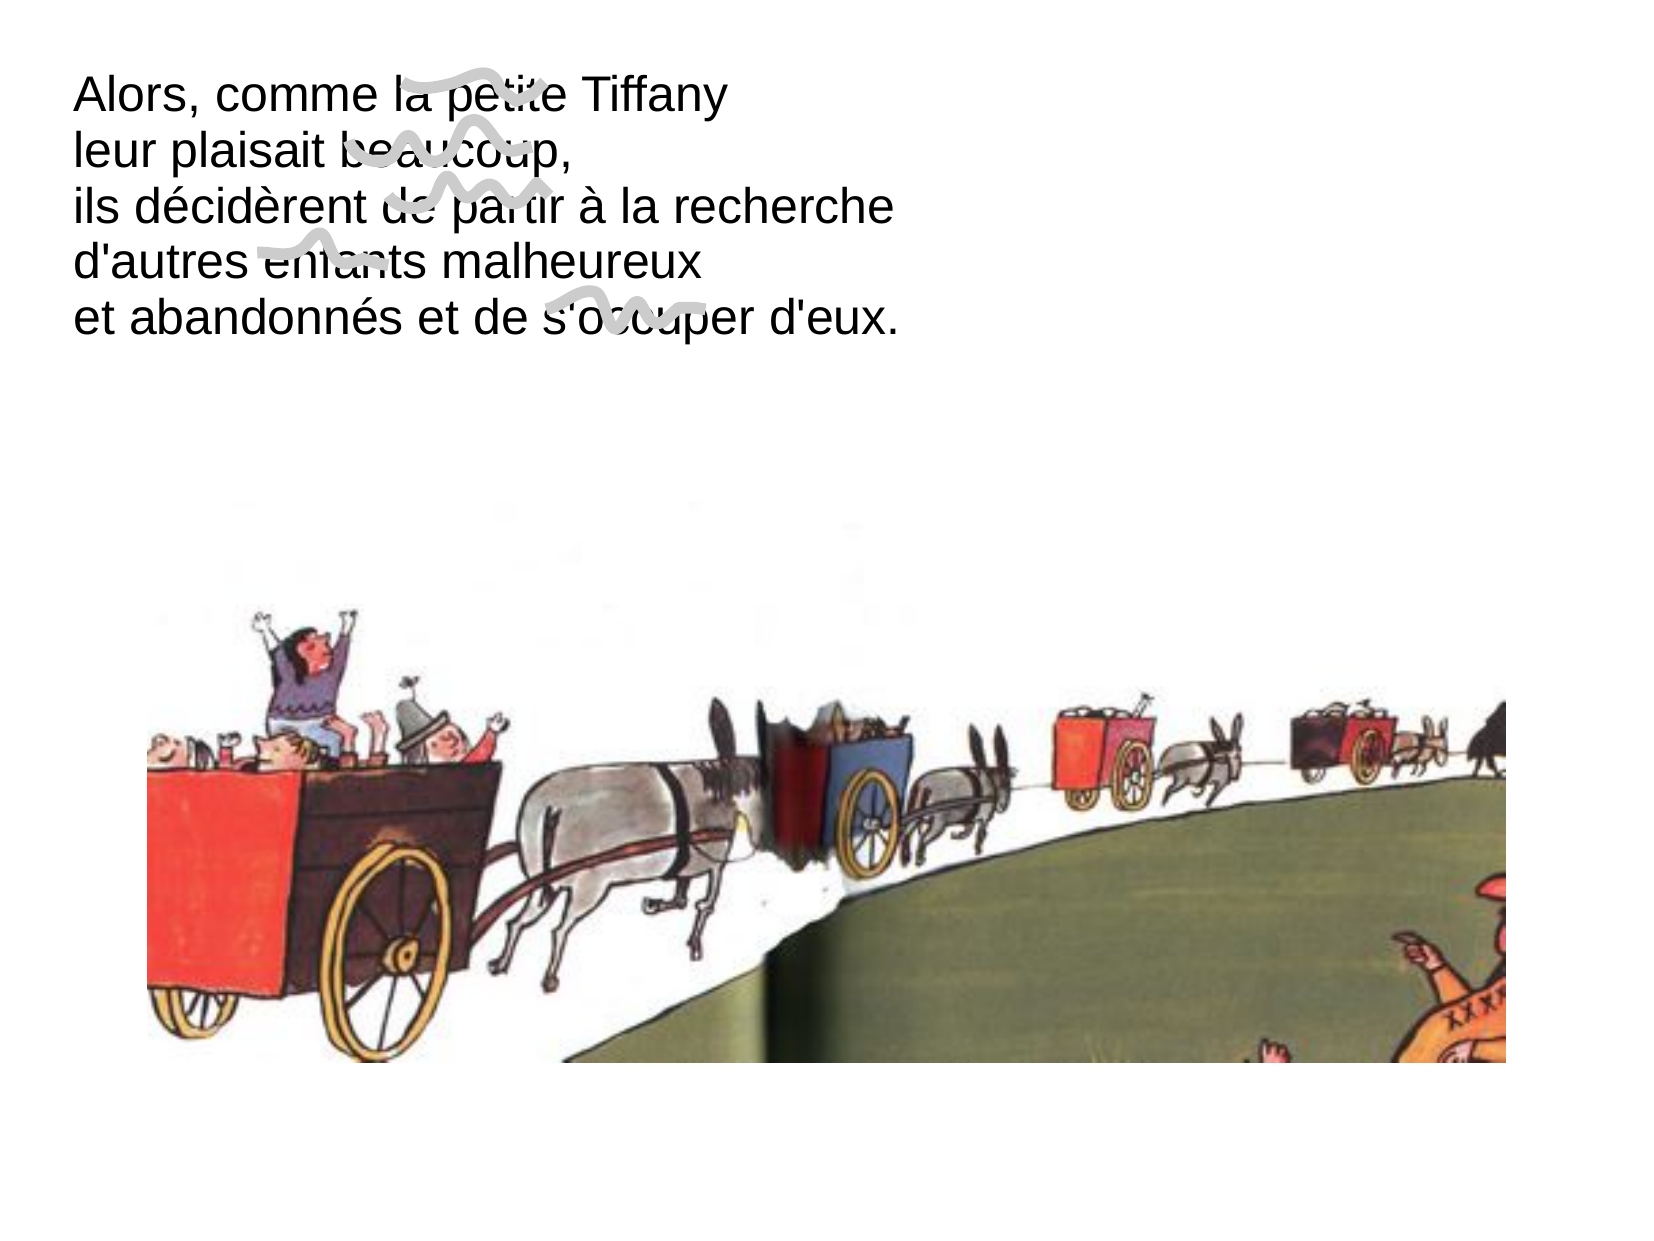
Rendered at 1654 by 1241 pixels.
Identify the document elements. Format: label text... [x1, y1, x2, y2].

text_box Alors, comme la petite Tiffany leur plaisait beaucoup, ils décidèrent de partir à la recherche d'autres enfants malheureux et abandonnés et de s'occuper d'eux. [59, 59, 917, 353]
picture [147, 501, 1506, 1063]
